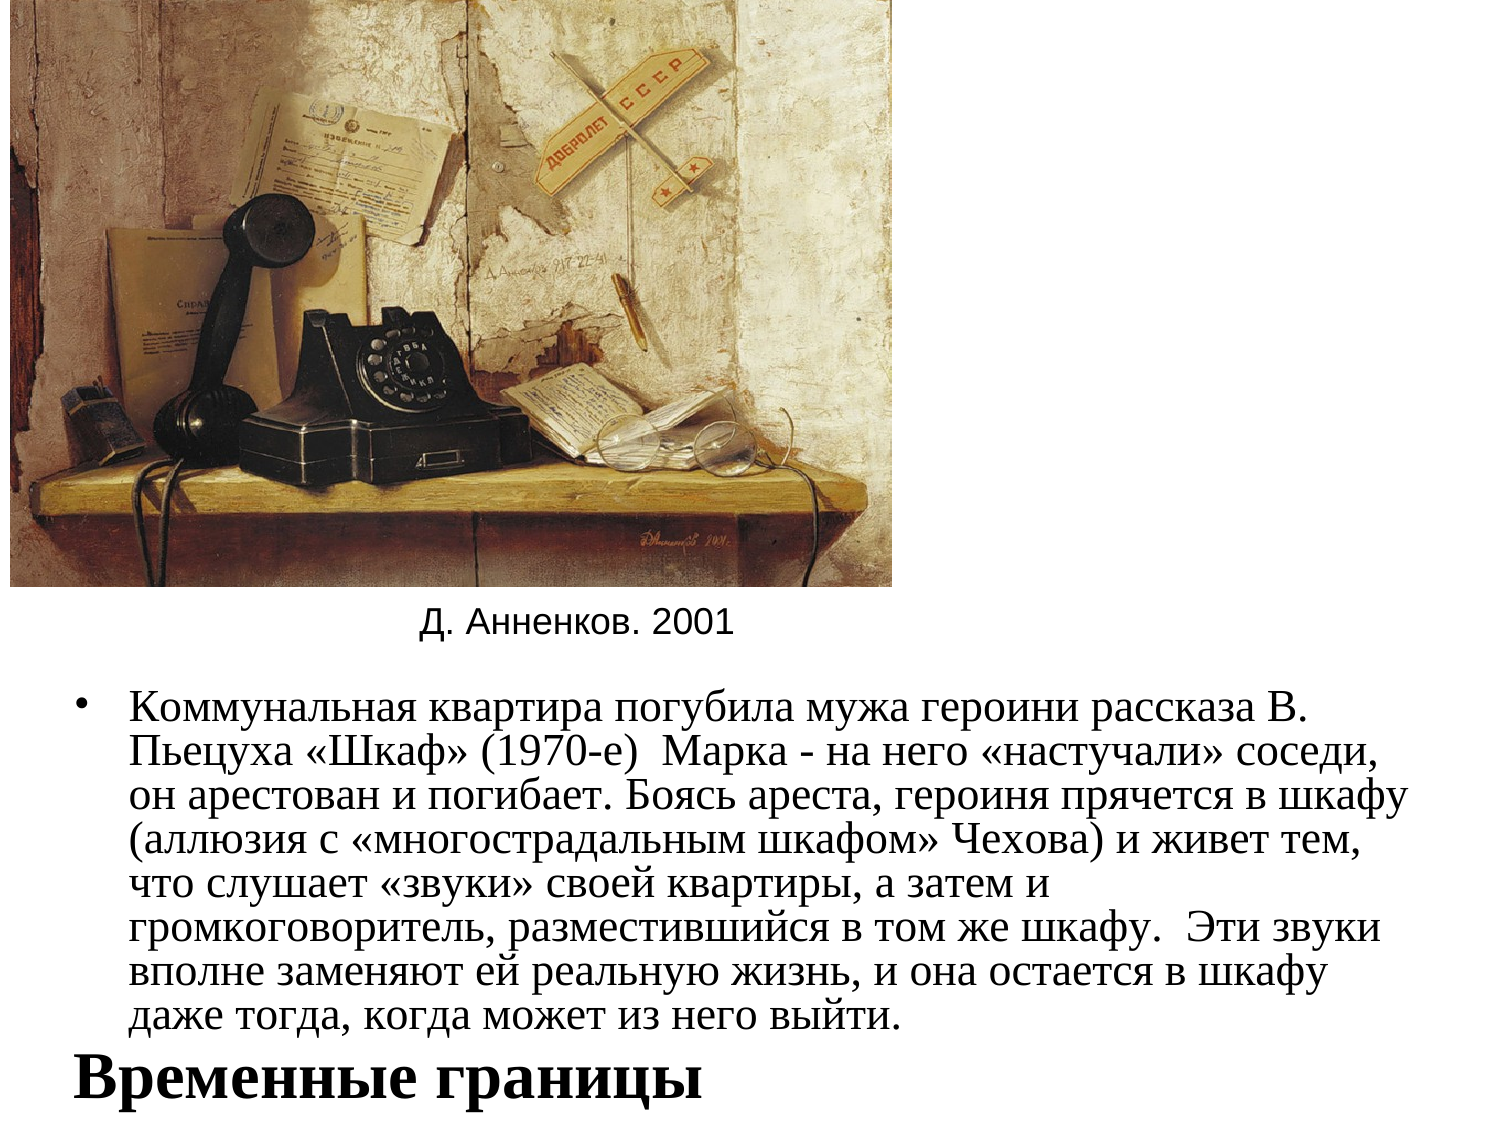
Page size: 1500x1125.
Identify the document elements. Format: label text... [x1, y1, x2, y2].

picture [10, 0, 892, 587]
text_box Д. Анненков. 2001 [404, 589, 751, 695]
list Коммунальная квартира погубила мужа героини рассказа В. Пьецуха «Шкаф» (1970-е) Марка - на него «настучали» соседи, он арестован и погибает. Боясь ареста, героиня прячется в шкафу (аллюзия с «многострадальным шкафом» Чехова) и живет тем, что слушает «звуки» своей квартиры, а затем и громкоговоритель, разместившийся в том же шкафу. Эти звуки вполне заменяют ей реальную жизнь, и она остается в шкафу даже тогда, когда может из него выйти. Временные границы [59, 679, 1426, 1120]
